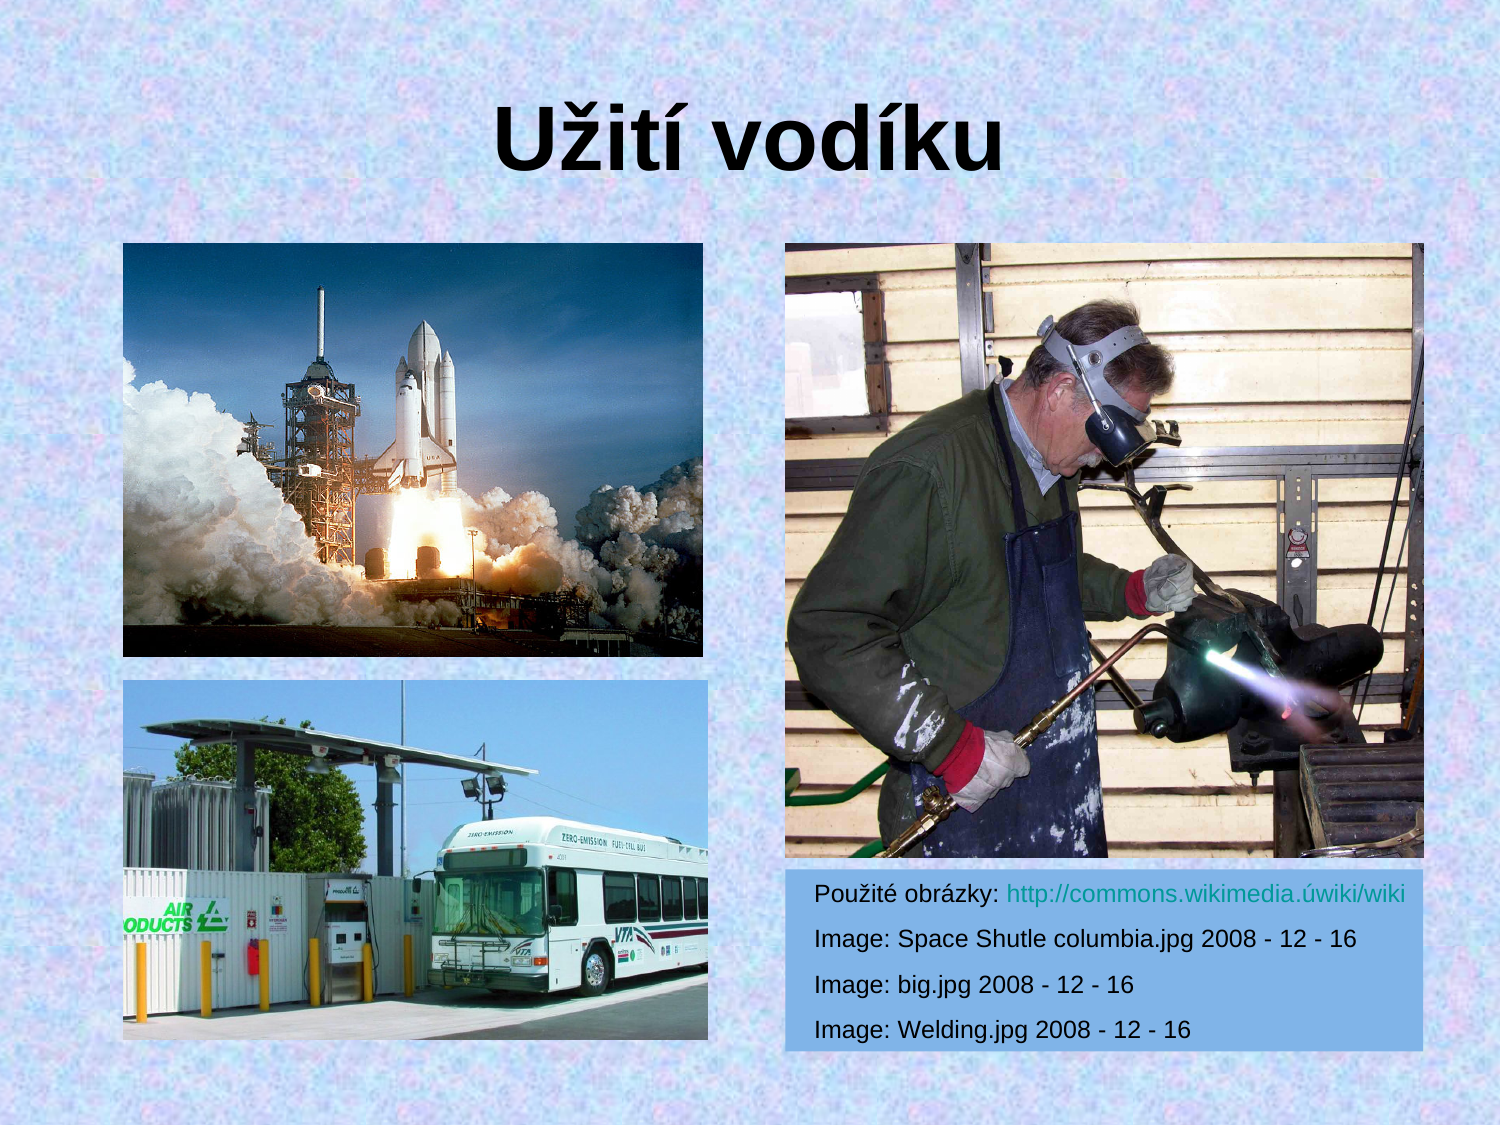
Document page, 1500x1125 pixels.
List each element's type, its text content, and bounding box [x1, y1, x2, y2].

title Užití vodíku [75, 45, 1426, 233]
text_box Použité obrázky: http://commons.wikimedia.úwiki/wiki Image: Space Shutle columbia.jpg 2008 - 12 - 16 Image: big.jpg 2008 - 12 - 16 Image: Welding.jpg 2008 - 12 - 16 [785, 869, 1424, 1052]
picture [0, 0, 1500, 1125]
